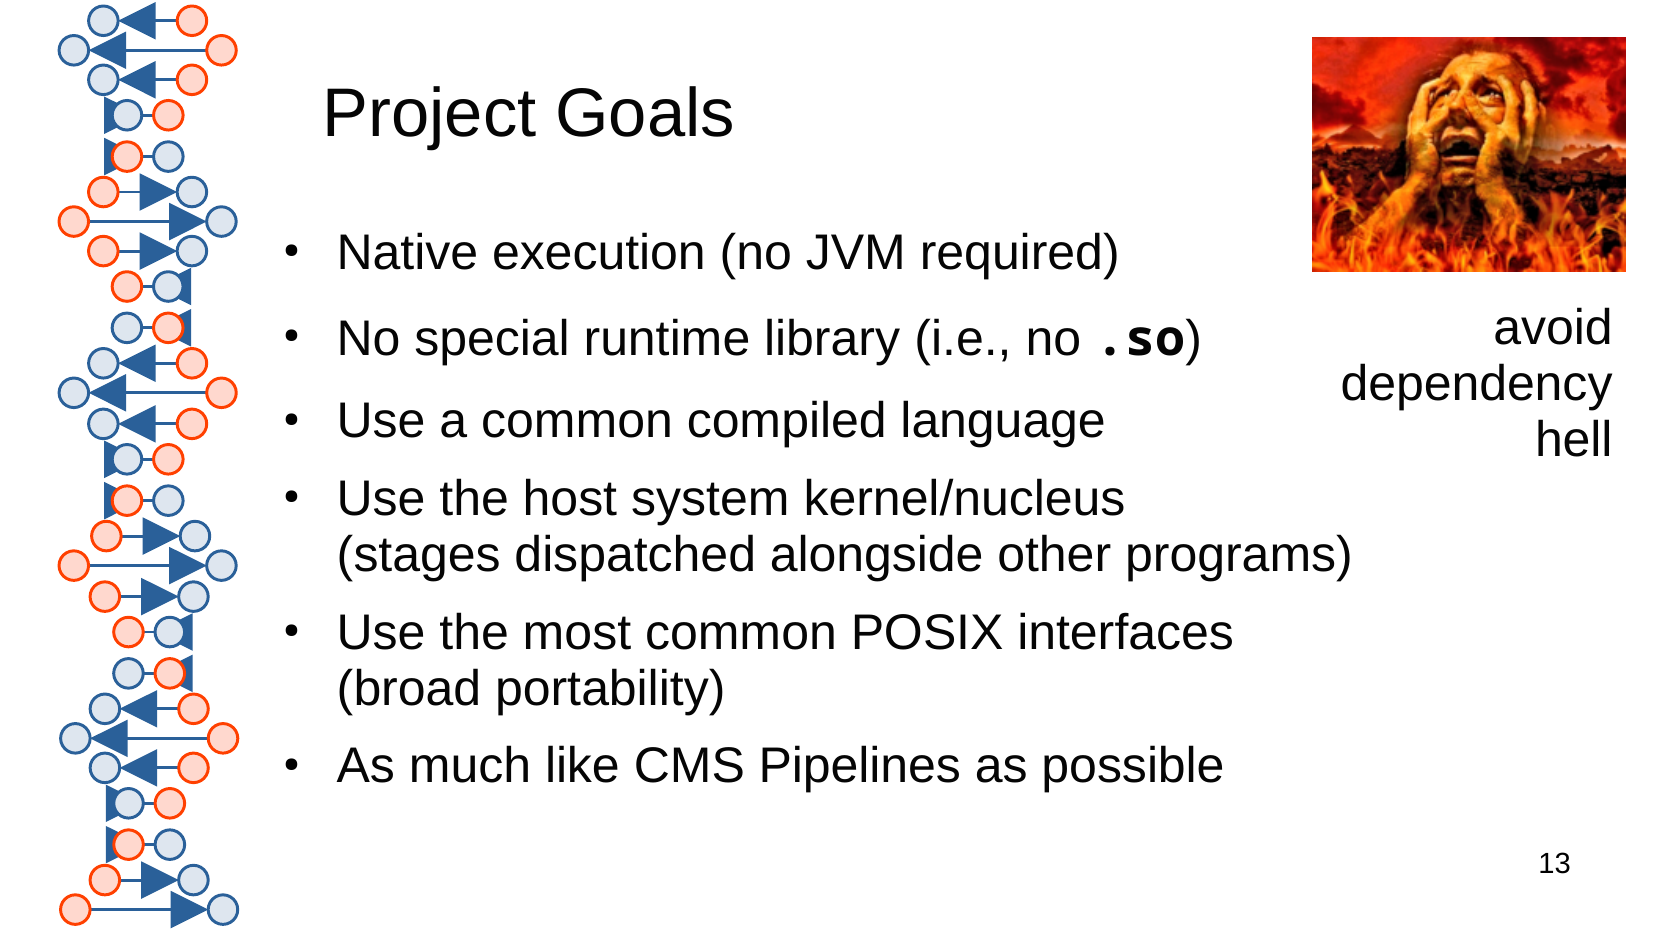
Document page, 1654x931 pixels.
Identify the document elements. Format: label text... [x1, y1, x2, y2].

list avoid dependency hell [1330, 299, 1613, 526]
title Project Goals [265, 35, 1595, 189]
list Native execution (no JVM required) No special runtime library (i.e., no .so) Use a common compiled language Use the host system kernel/nucleus (stages dispatched alongside other programs) Use the most common POSIX interfaces (broad portability) As much like CMS Pipelines as possible [265, 224, 1595, 931]
picture [1312, 37, 1626, 272]
